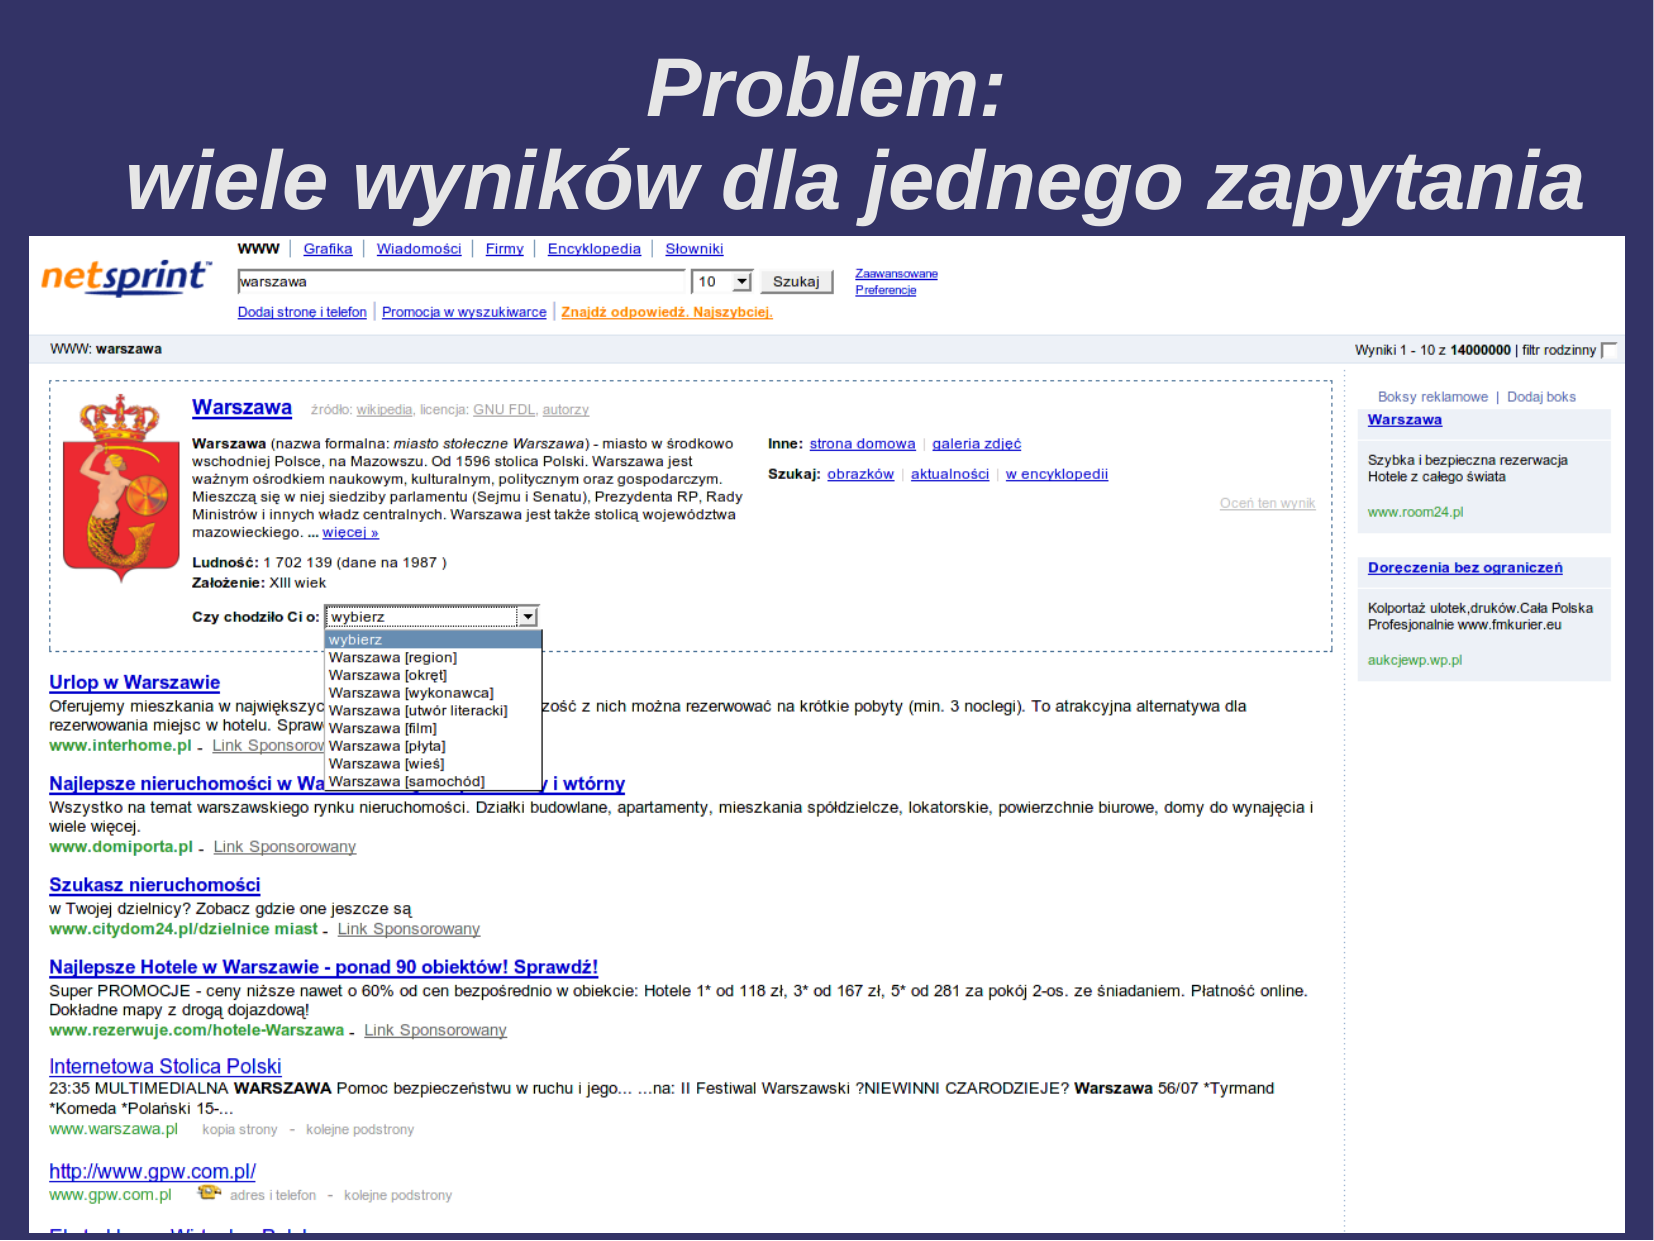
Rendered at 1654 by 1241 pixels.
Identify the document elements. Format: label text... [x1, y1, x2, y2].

title Problem: wiele wyników dla jednego zapytania [59, 0, 1595, 236]
picture [29, 236, 1625, 1233]
